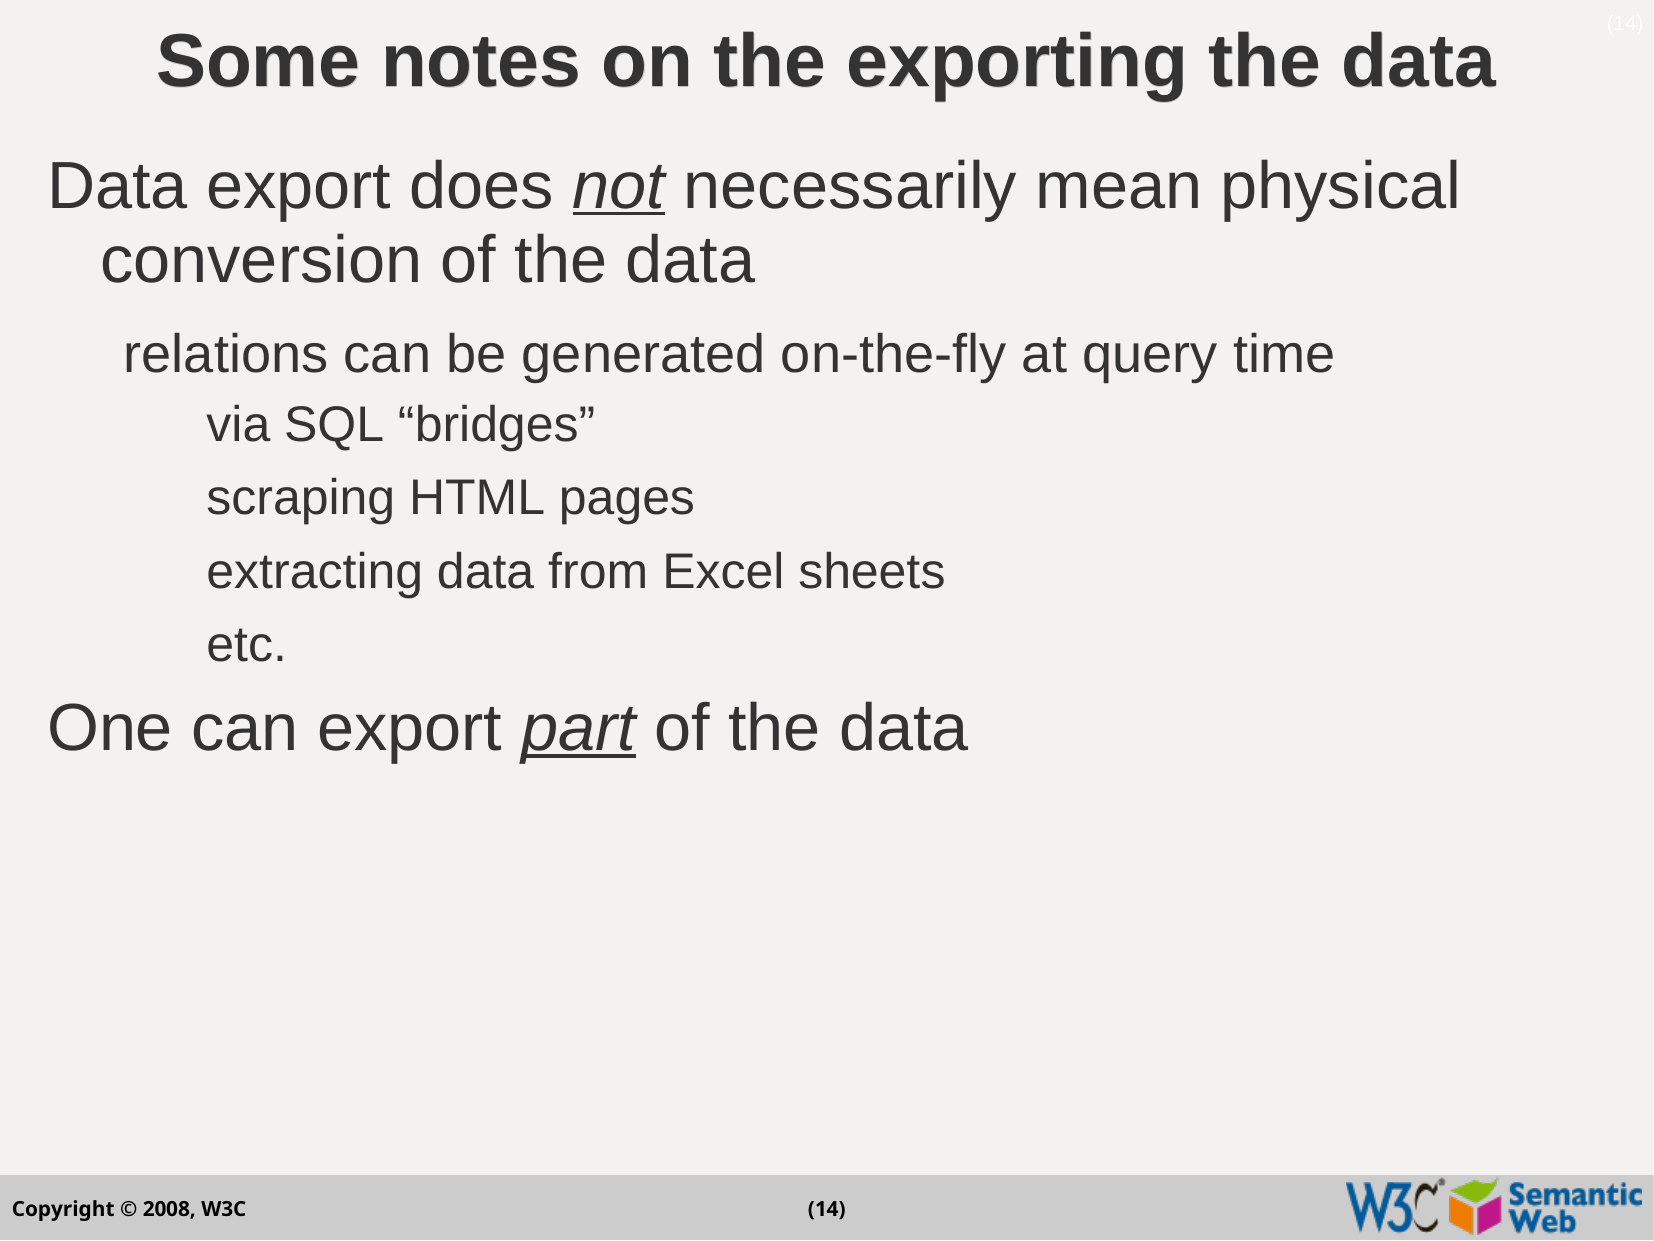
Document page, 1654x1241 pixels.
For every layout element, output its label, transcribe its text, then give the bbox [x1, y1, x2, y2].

list Data export does not necessarily mean physical conversion of the data relations can be generated on-the-fly at query time via SQL “bridges” scraping HTML pages extracting data from Excel sheets etc. One can export part of the data [29, 147, 1624, 1119]
title Some notes on the exporting the data [0, 0, 1654, 119]
picture [1346, 1175, 1642, 1235]
